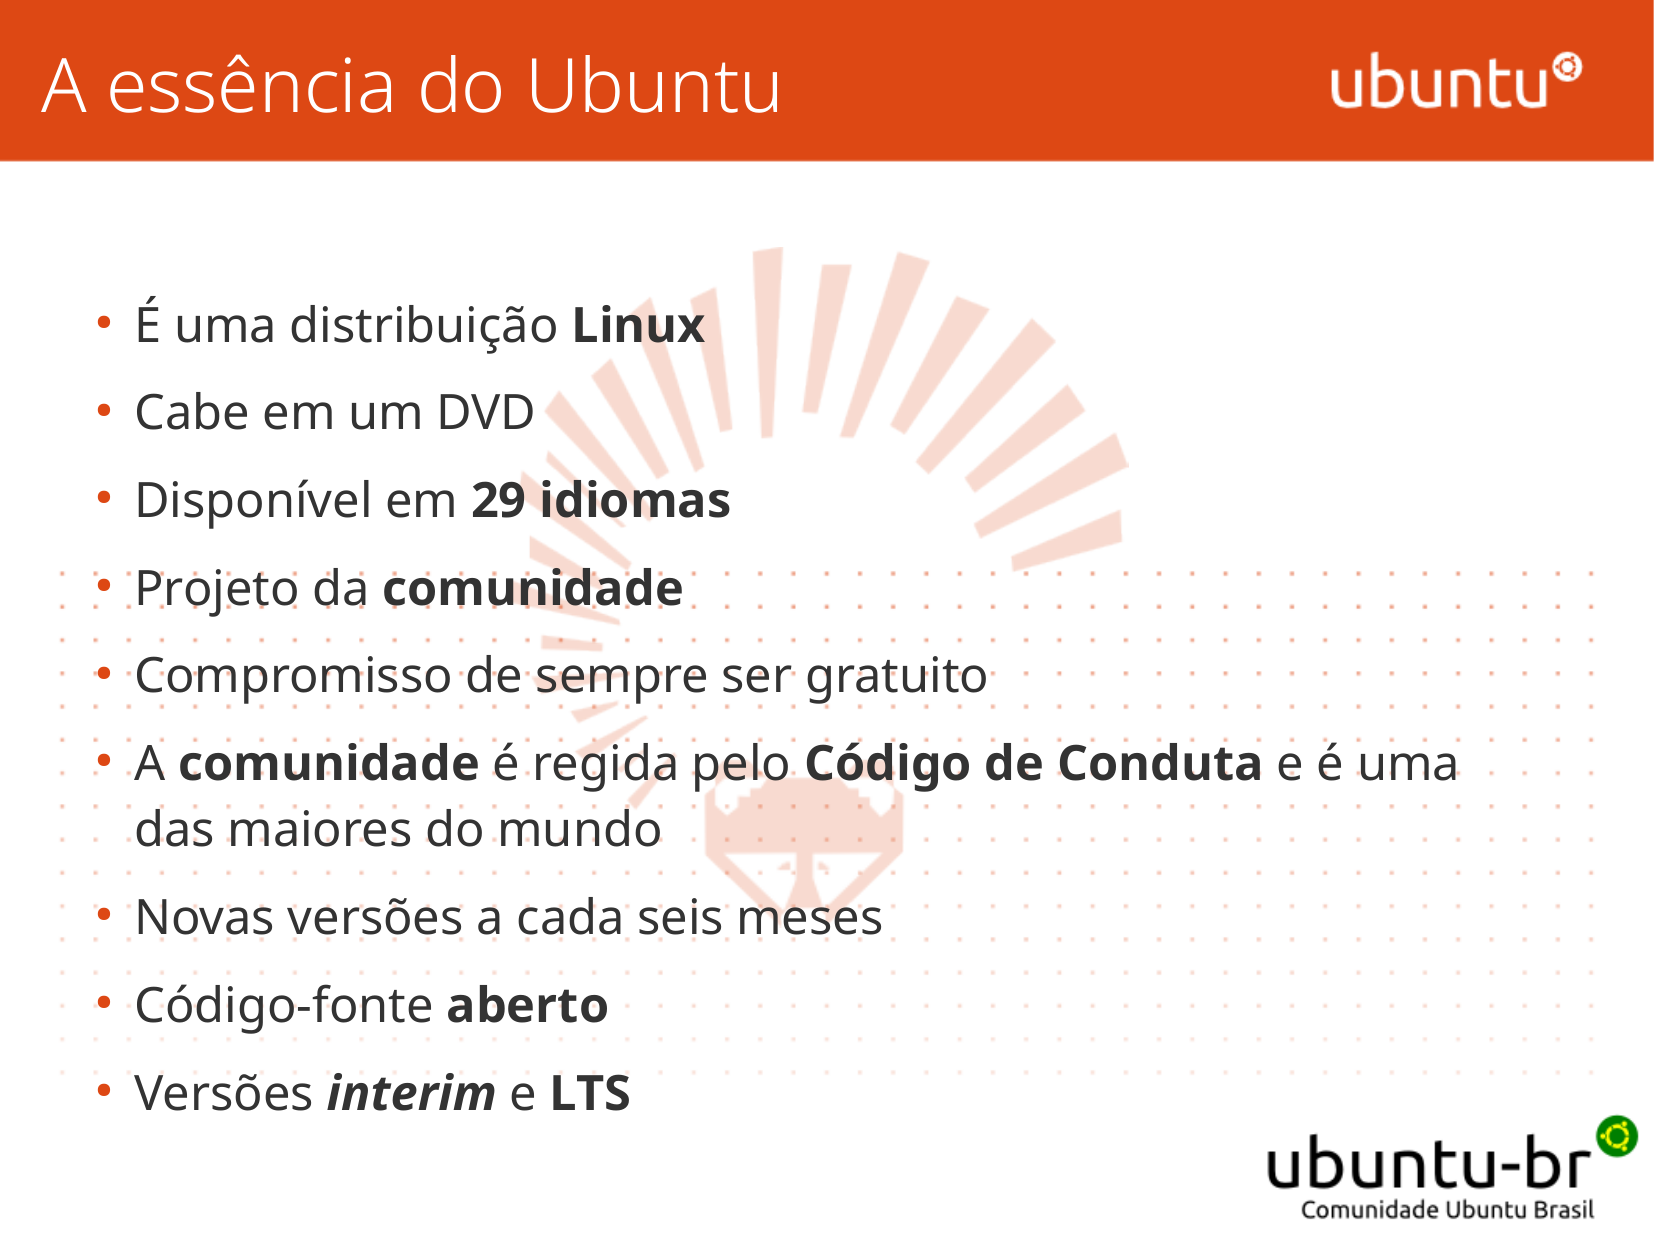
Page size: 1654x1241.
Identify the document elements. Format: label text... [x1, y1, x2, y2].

picture [0, 0, 1654, 1241]
list É uma distribuição Linux Cabe em um DVD Disponível em 29 idiomas Projeto da comunidade Compromisso de sempre ser gratuito A comunidade é regida pelo Código de Conduta e é uma das maiores do mundo Novas versões a cada seis meses Código-fonte aberto Versões interim e LTS [82, 290, 1538, 1134]
title A essência do Ubuntu [41, 31, 1300, 136]
